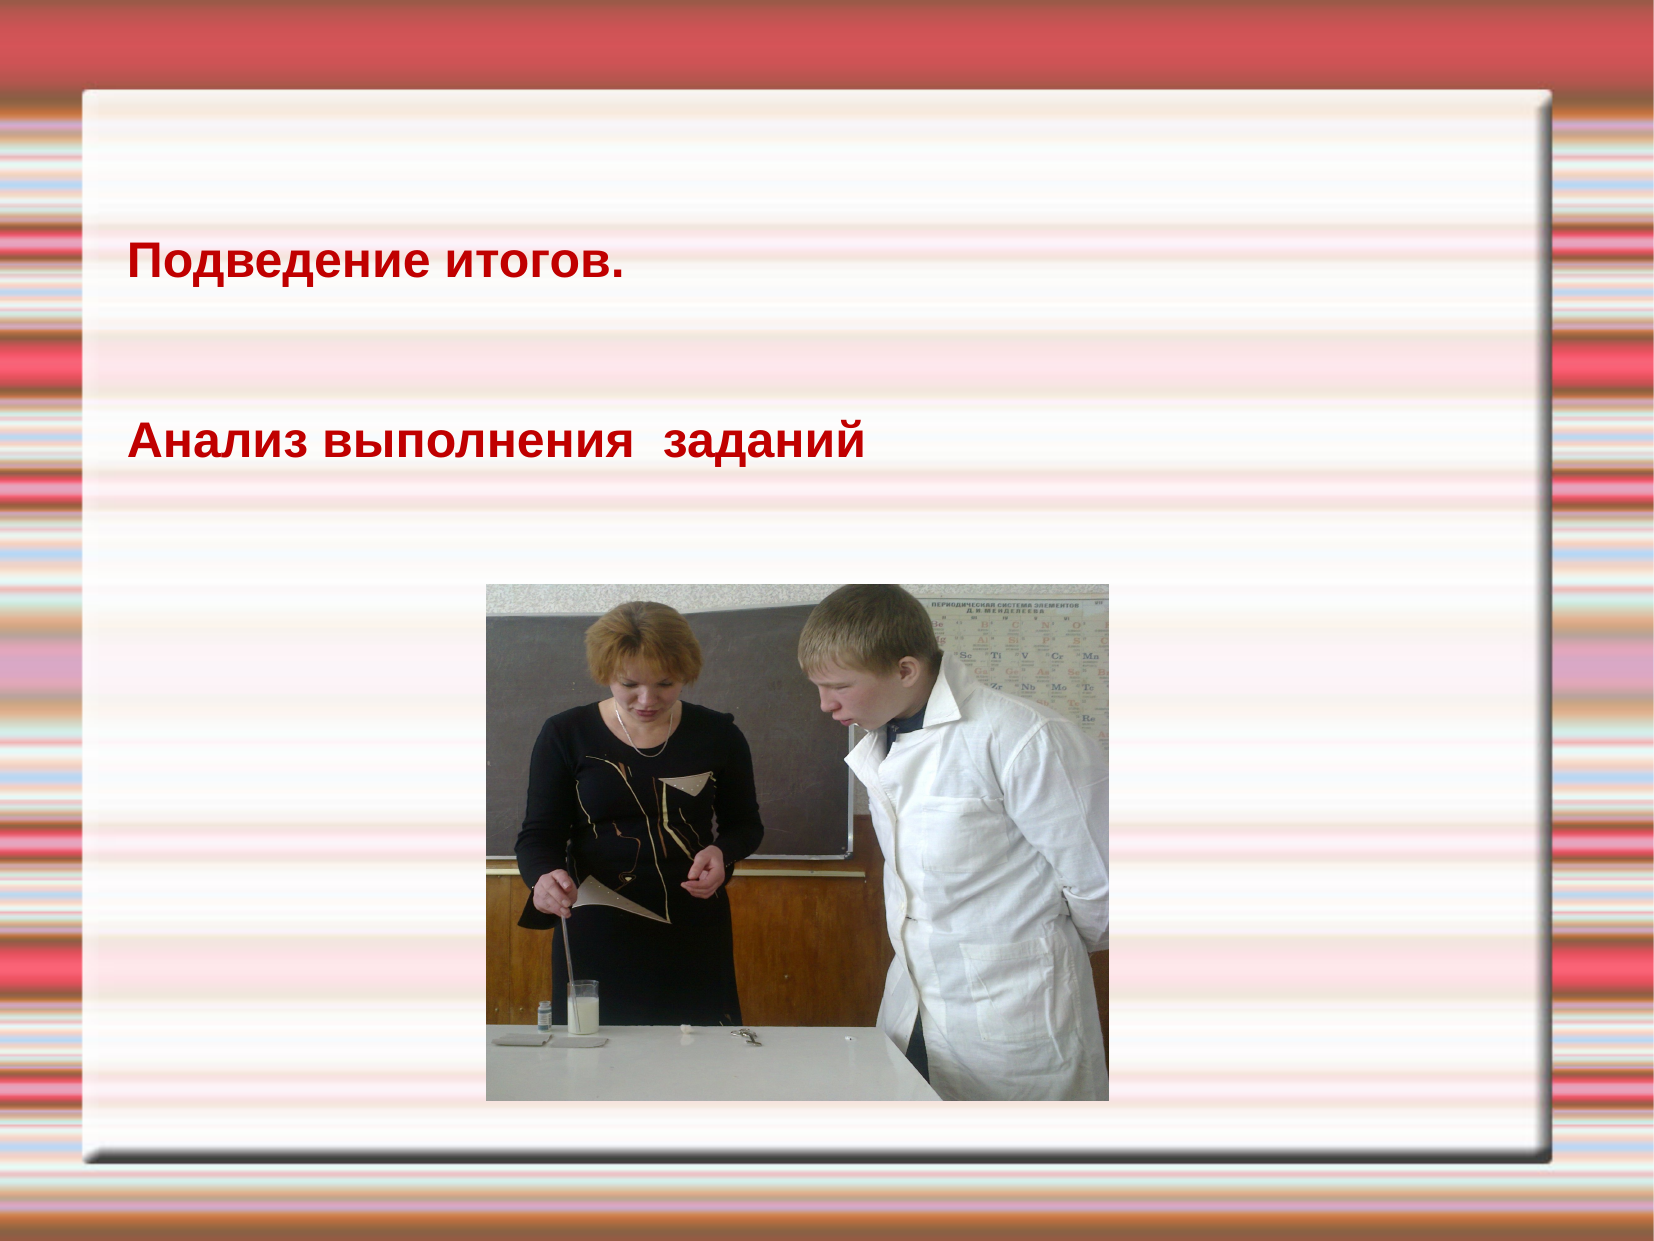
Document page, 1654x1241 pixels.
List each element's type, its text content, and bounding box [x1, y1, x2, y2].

picture [486, 584, 1109, 1101]
text_box Подведение итогов. Анализ выполнения заданий [112, 0, 1654, 475]
